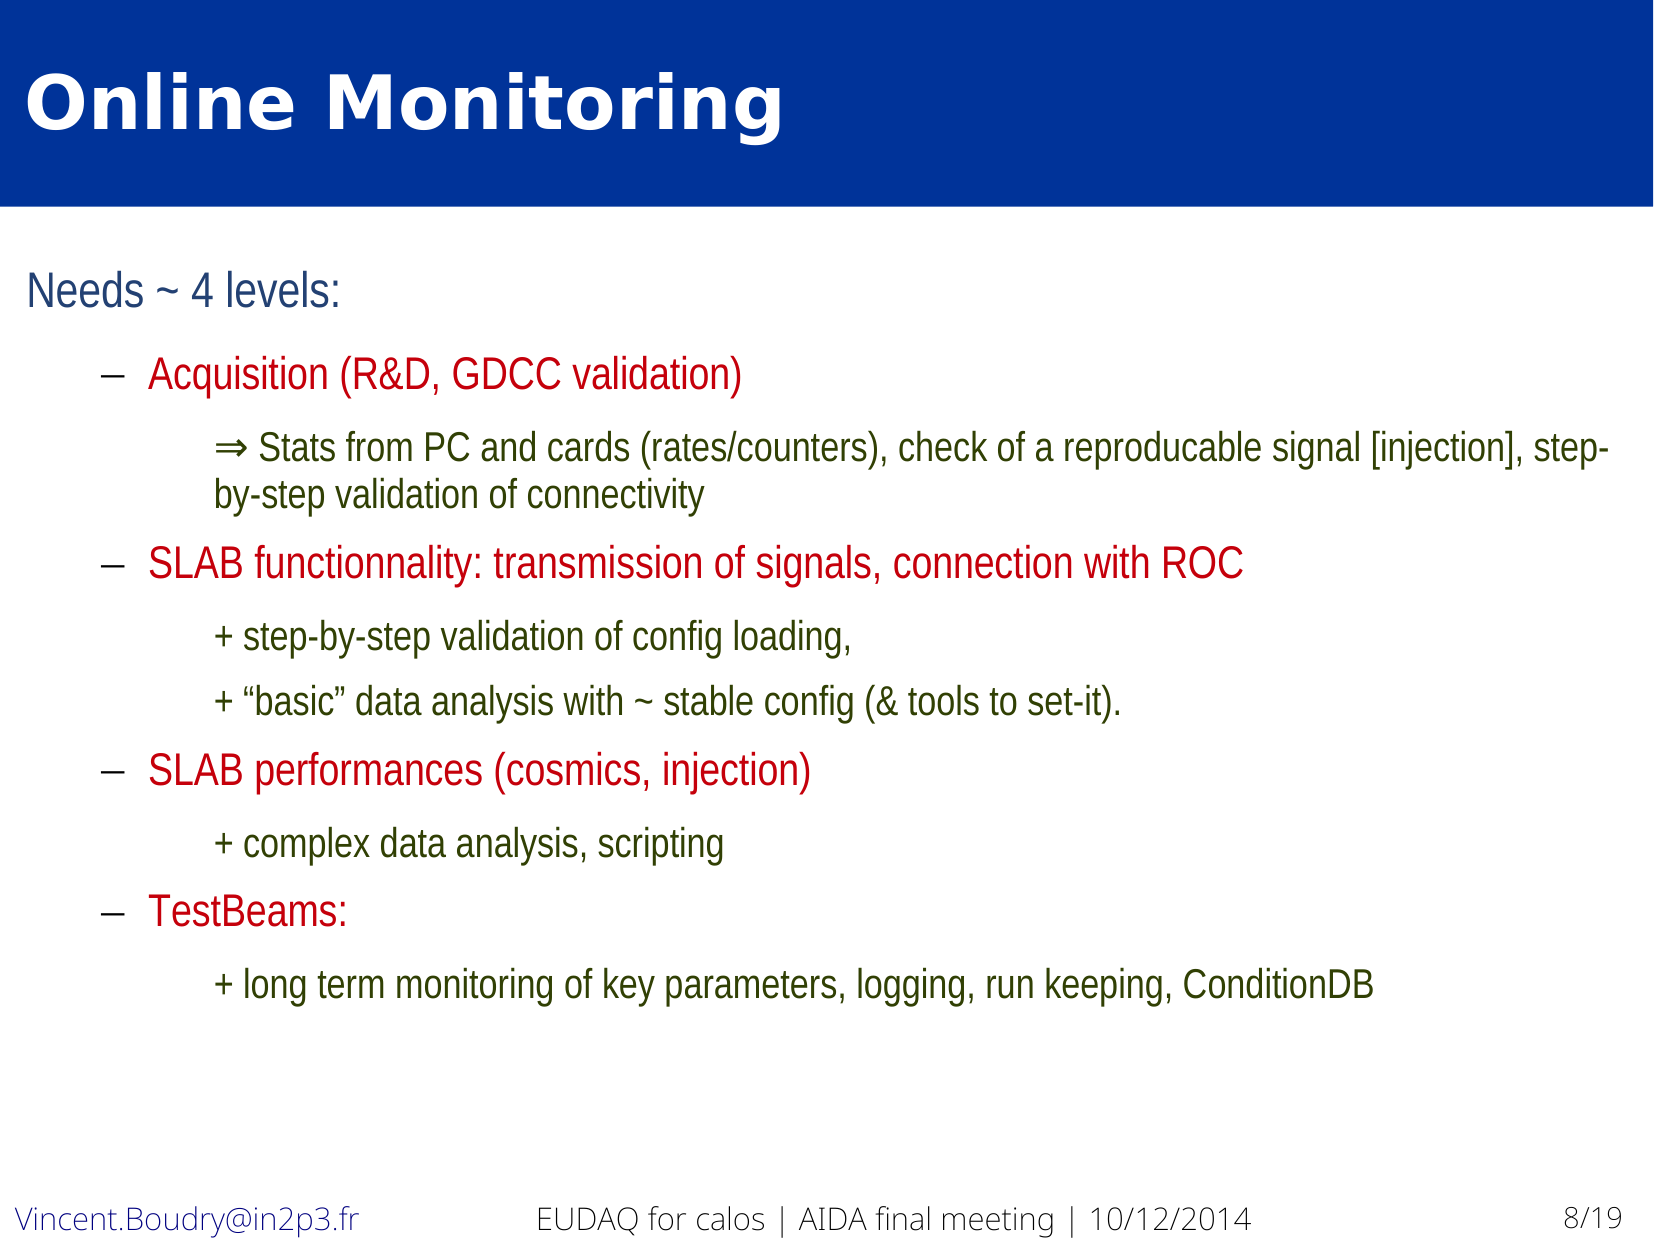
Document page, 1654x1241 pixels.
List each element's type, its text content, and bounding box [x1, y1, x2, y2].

title Online Monitoring [24, 17, 1635, 191]
list Needs ~ 4 levels: Acquisition (R&D, GDCC validation) ⇒ Stats from PC and cards (rates/counters), check of a reproducable signal [injection], step-by-step validation of connectivity SLAB functionnality: transmission of signals, connection with ROC + step-by-step validation of config loading, + “basic” data analysis with ~ stable config (& tools to set-it). SLAB performances (cosmics, injection) + complex data analysis, scripting TestBeams: + long term monitoring of key parameters, logging, run keeping, ConditionDB [26, 260, 1631, 1172]
